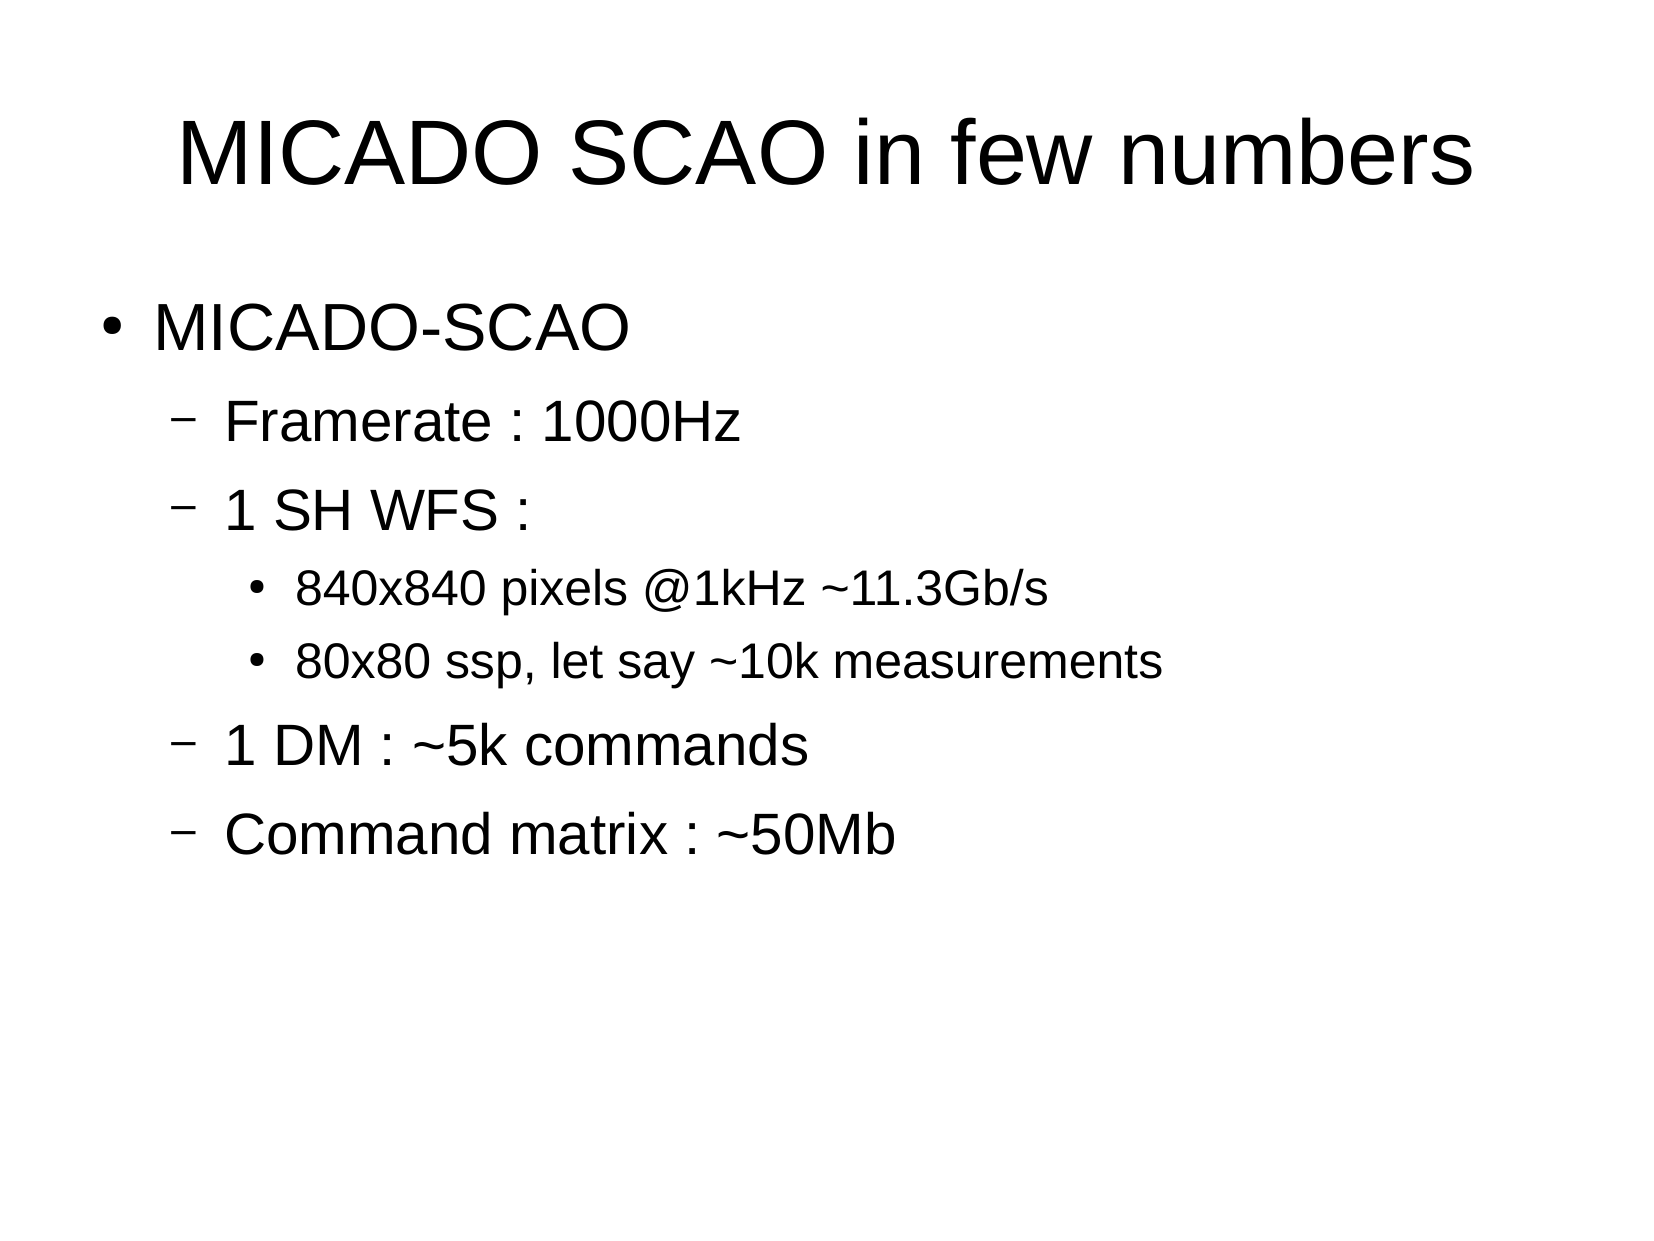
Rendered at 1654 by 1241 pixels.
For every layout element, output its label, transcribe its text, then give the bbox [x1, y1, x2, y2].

title MICADO SCAO in few numbers [82, 49, 1571, 257]
list MICADO-SCAO Framerate : 1000Hz 1 SH WFS : 840x840 pixels @1kHz ~11.3Gb/s 80x80 ssp, let say ~10k measurements 1 DM : ~5k commands Command matrix : ~50Mb [82, 290, 1571, 1010]
